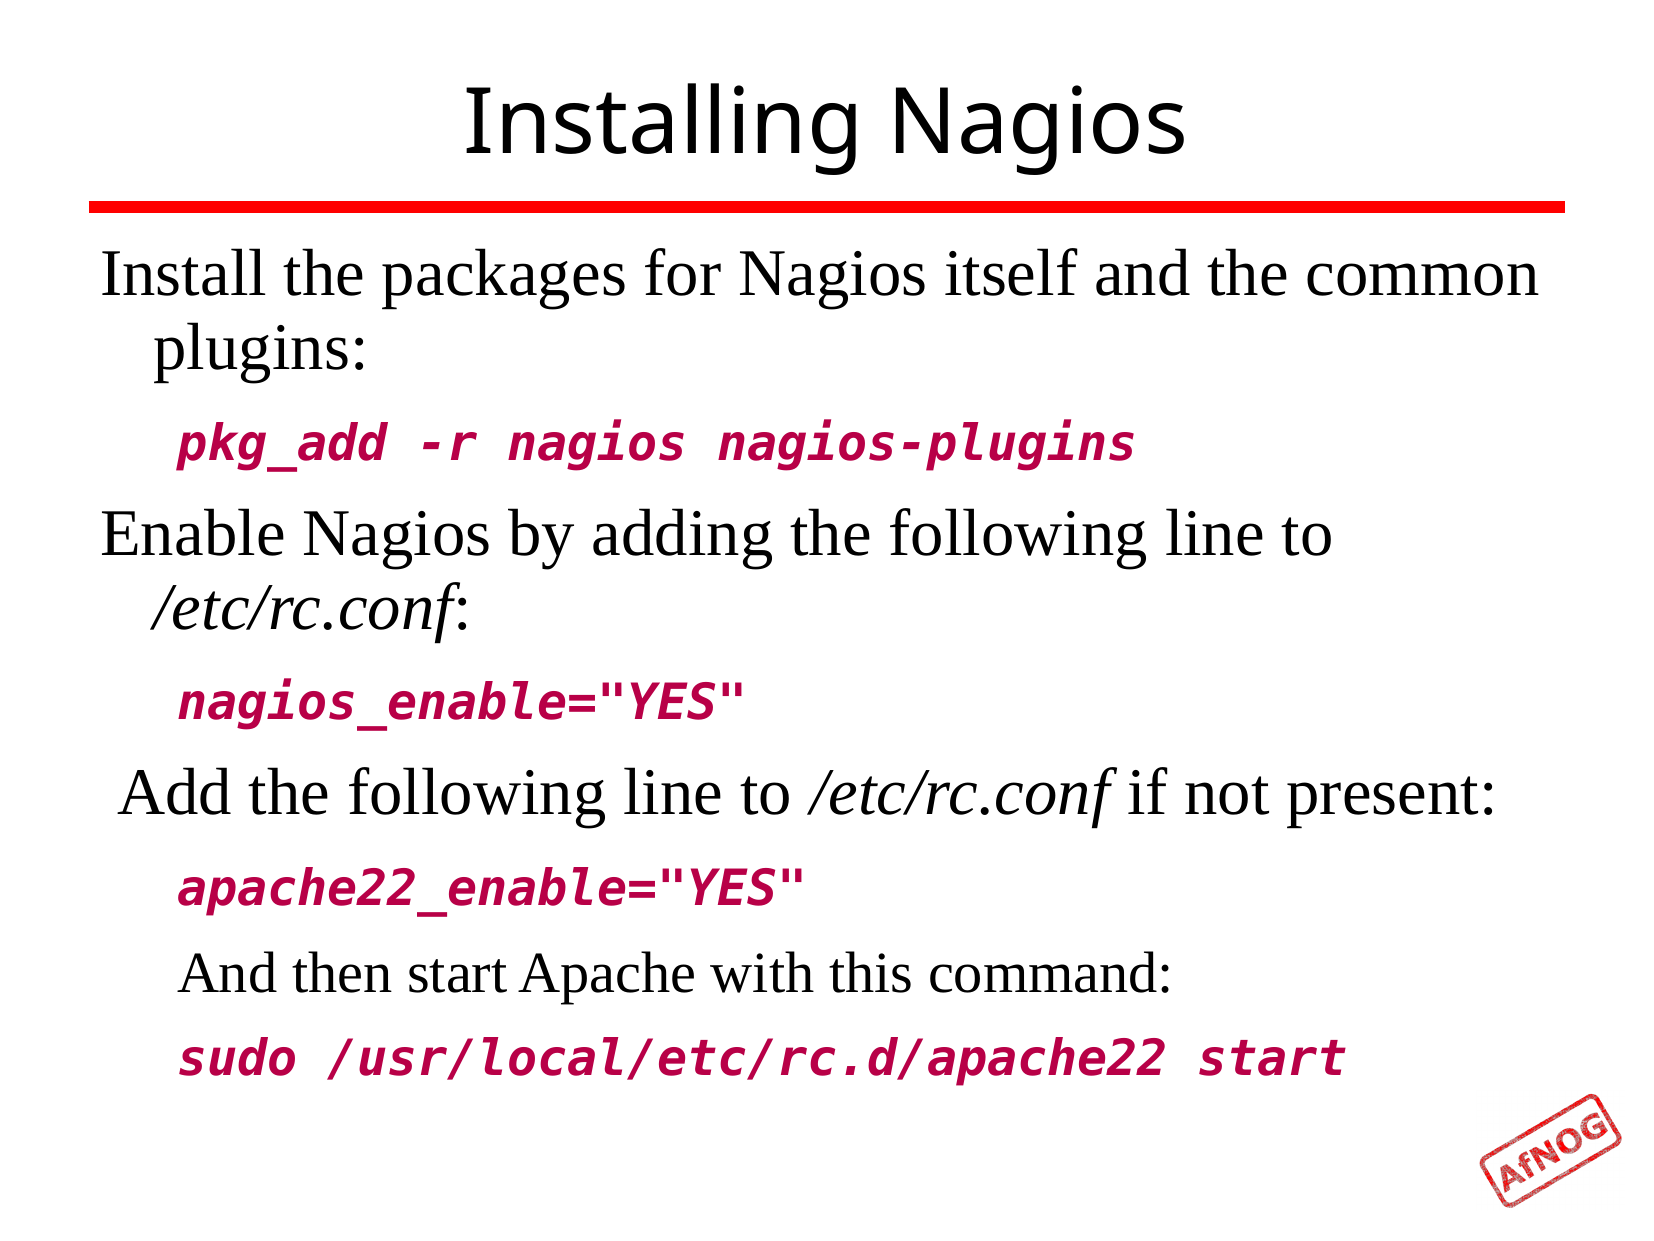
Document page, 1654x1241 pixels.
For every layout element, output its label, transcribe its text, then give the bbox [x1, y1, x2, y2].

picture [1476, 1090, 1625, 1211]
list Install the packages for Nagios itself and the common plugins: pkg_add -r nagios nagios-plugins Enable Nagios by adding the following line to /etc/rc.conf: nagios_enable="YES" Add the following line to /etc/rc.conf if not present: apache22_enable="YES" And then start Apache with this command: sudo /usr/local/etc/rc.d/apache22 start [82, 236, 1571, 1108]
title Installing Nagios [88, 29, 1565, 207]
